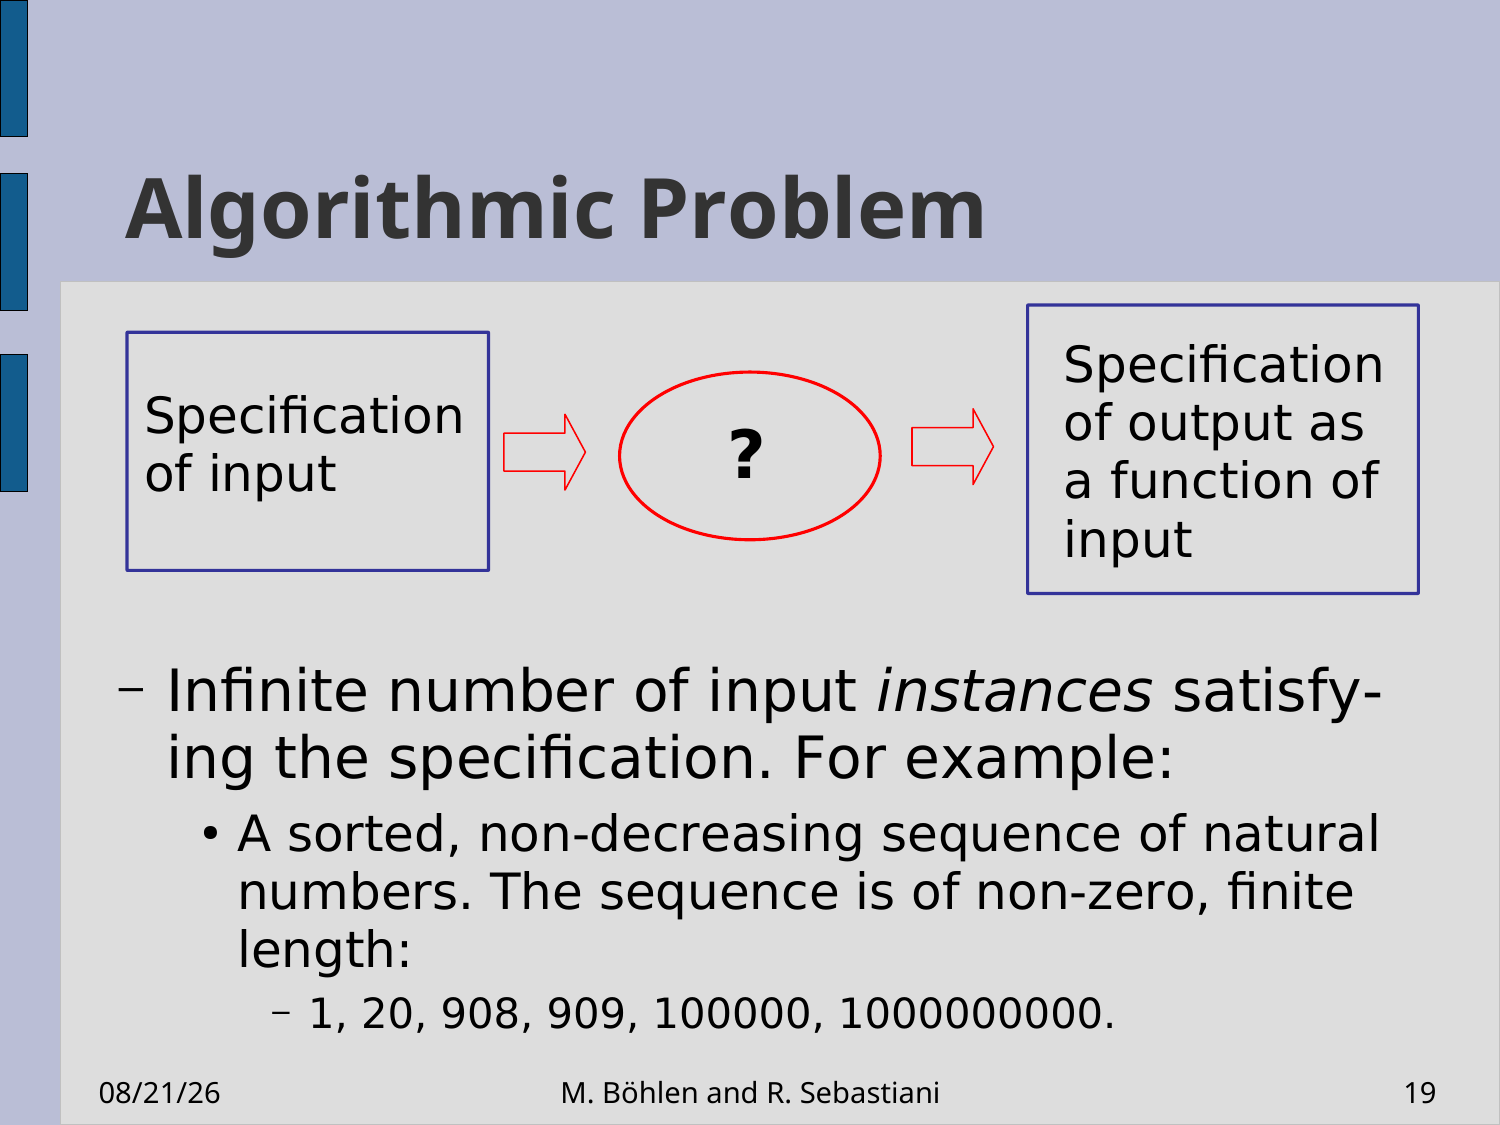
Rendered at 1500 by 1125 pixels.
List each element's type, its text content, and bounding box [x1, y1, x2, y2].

list Infinite number of input instances satisfy-ing the specification. For example: A sorted, non-decreasing sequence of natural numbers. The sequence is of non-zero, finite length: 1, 20, 908, 909, 100000, 1000000000. [9, 649, 1465, 1113]
title Algorithmic Problem [110, 67, 1392, 271]
text_box ? [713, 409, 779, 502]
text_box Specification of output as a function of input [1049, 328, 1412, 641]
text_box Specification of input [129, 379, 498, 544]
